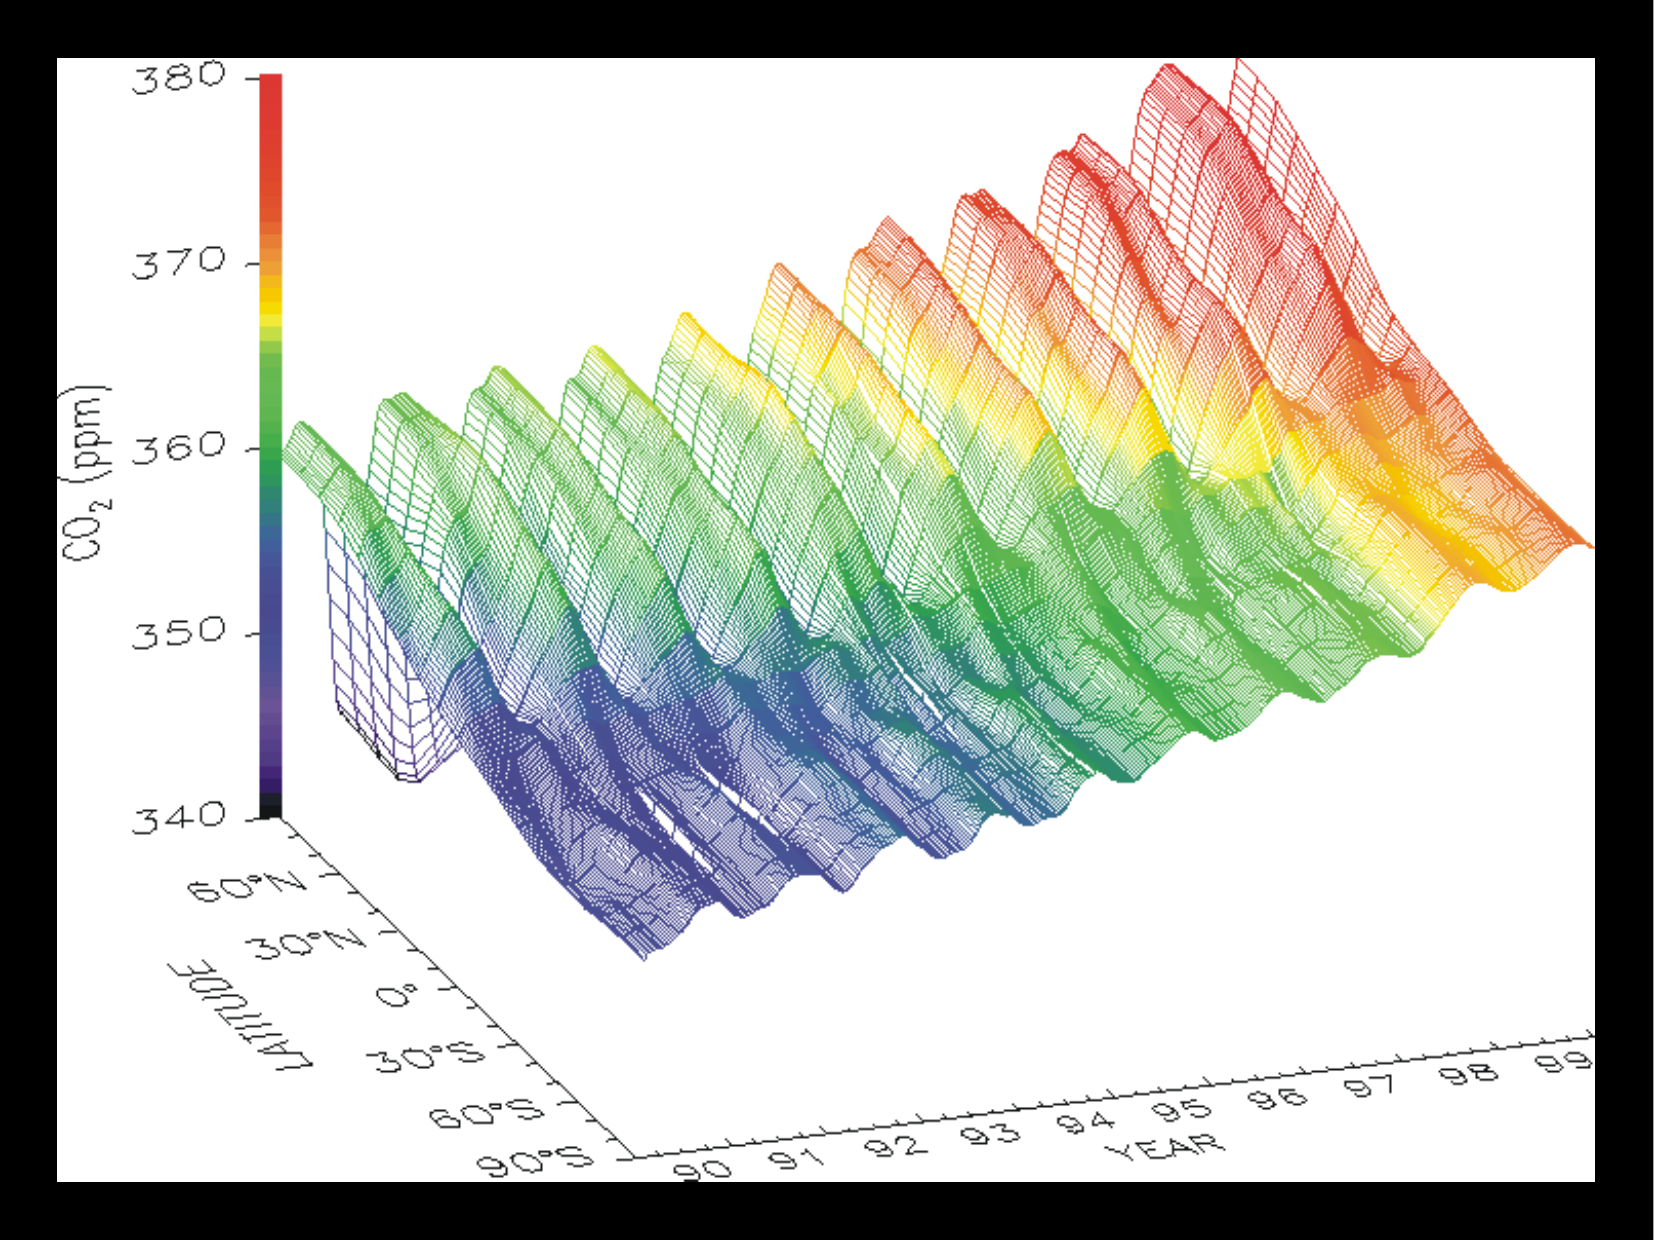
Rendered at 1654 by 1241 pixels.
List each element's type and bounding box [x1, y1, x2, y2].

picture [57, 58, 1595, 1182]
